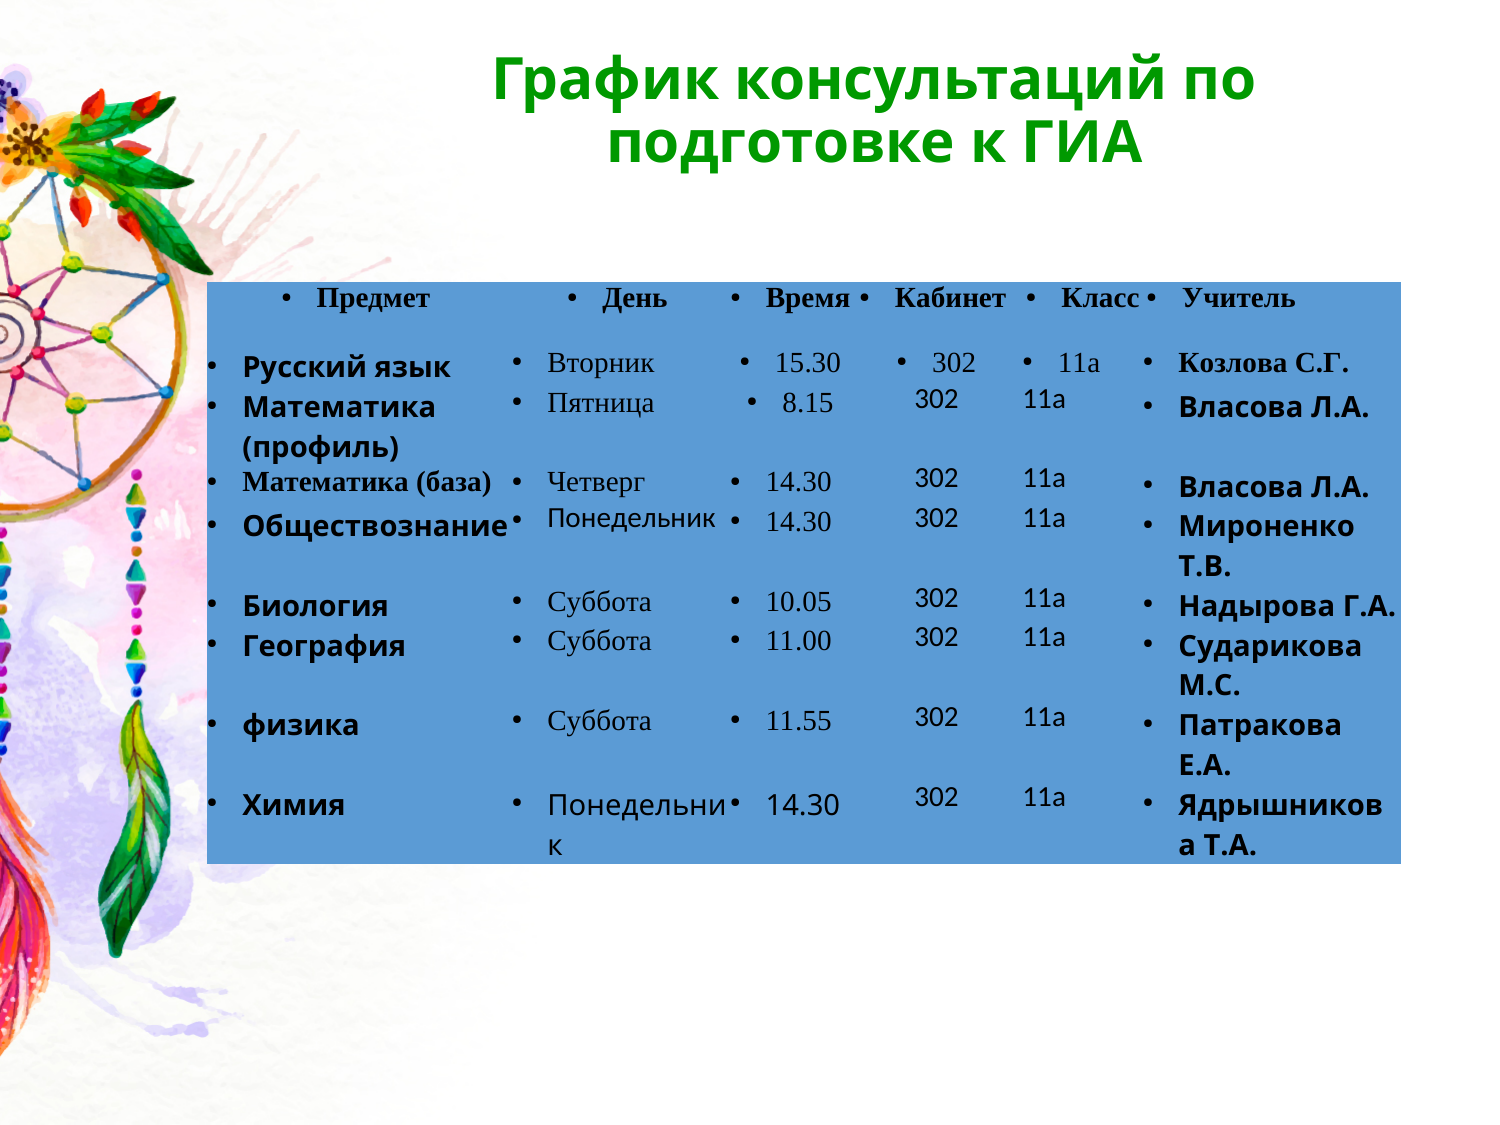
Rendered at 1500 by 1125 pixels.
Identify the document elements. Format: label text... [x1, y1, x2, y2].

table_header Время [730, 282, 851, 346]
table_cell Вторник [512, 346, 730, 386]
table_cell 302 [851, 506, 1023, 585]
table_cell Русский язык [207, 346, 512, 386]
table_cell 8.15 [730, 386, 851, 466]
table_cell 11а [1023, 784, 1143, 864]
table_cell 11а [1023, 386, 1143, 466]
table_cell Козлова С.Г. [1143, 346, 1401, 386]
table_cell География [207, 625, 512, 704]
table_cell 10.05 [730, 585, 851, 625]
table_cell Математика (профиль) [207, 386, 512, 466]
table_cell 14.30 [730, 466, 851, 506]
table_cell Биология [207, 585, 512, 625]
table_cell Ядрышникова Т.А. [1143, 784, 1401, 864]
table_cell Химия [207, 784, 512, 864]
table_cell Понедельник [512, 784, 730, 864]
table_cell 14.30 [730, 506, 851, 585]
table_cell 11а [1023, 704, 1143, 784]
table_cell 11а [1023, 506, 1143, 585]
table_cell Суббота [512, 585, 730, 625]
table_cell Надырова Г.А. [1143, 585, 1401, 625]
table_cell 302 [851, 585, 1023, 625]
table_cell Сударикова М.С. [1143, 625, 1401, 704]
table_cell 14.30 [730, 784, 851, 864]
table_header Предмет [207, 282, 512, 346]
table_header Класс [1023, 282, 1143, 346]
table_cell 11а [1023, 466, 1143, 506]
table_cell Суббота [512, 625, 730, 704]
table_cell 302 [851, 386, 1023, 466]
table_header Учитель [1143, 282, 1401, 346]
table_cell 302 [851, 466, 1023, 506]
table_cell Суббота [512, 704, 730, 784]
table_cell Обществознание [207, 506, 512, 585]
table_cell 11а [1023, 625, 1143, 704]
table_cell физика [207, 704, 512, 784]
table_cell Власова Л.А. [1143, 386, 1401, 466]
table_cell 302 [851, 625, 1023, 704]
table_cell Патракова Е.А. [1143, 704, 1401, 784]
table_cell Власова Л.А. [1143, 466, 1401, 506]
table_cell 302 [851, 784, 1023, 864]
table_cell Понедельник [512, 506, 730, 585]
table_cell 11.00 [730, 625, 851, 704]
table_cell Математика (база) [207, 466, 512, 506]
table_header Кабинет [851, 282, 1023, 346]
table_cell Мироненко Т.В. [1143, 506, 1401, 585]
table_header День [512, 282, 730, 346]
table_cell 302 [851, 704, 1023, 784]
table_cell 11а [1023, 346, 1143, 386]
table_cell Пятница [512, 386, 730, 466]
table_cell 15.30 [730, 346, 851, 386]
table_cell 11.55 [730, 704, 851, 784]
title График консультаций по подготовке к ГИА [348, 41, 1401, 259]
table_cell 11а [1023, 585, 1143, 625]
table_cell 302 [851, 346, 1023, 386]
table_cell Четверг [512, 466, 730, 506]
